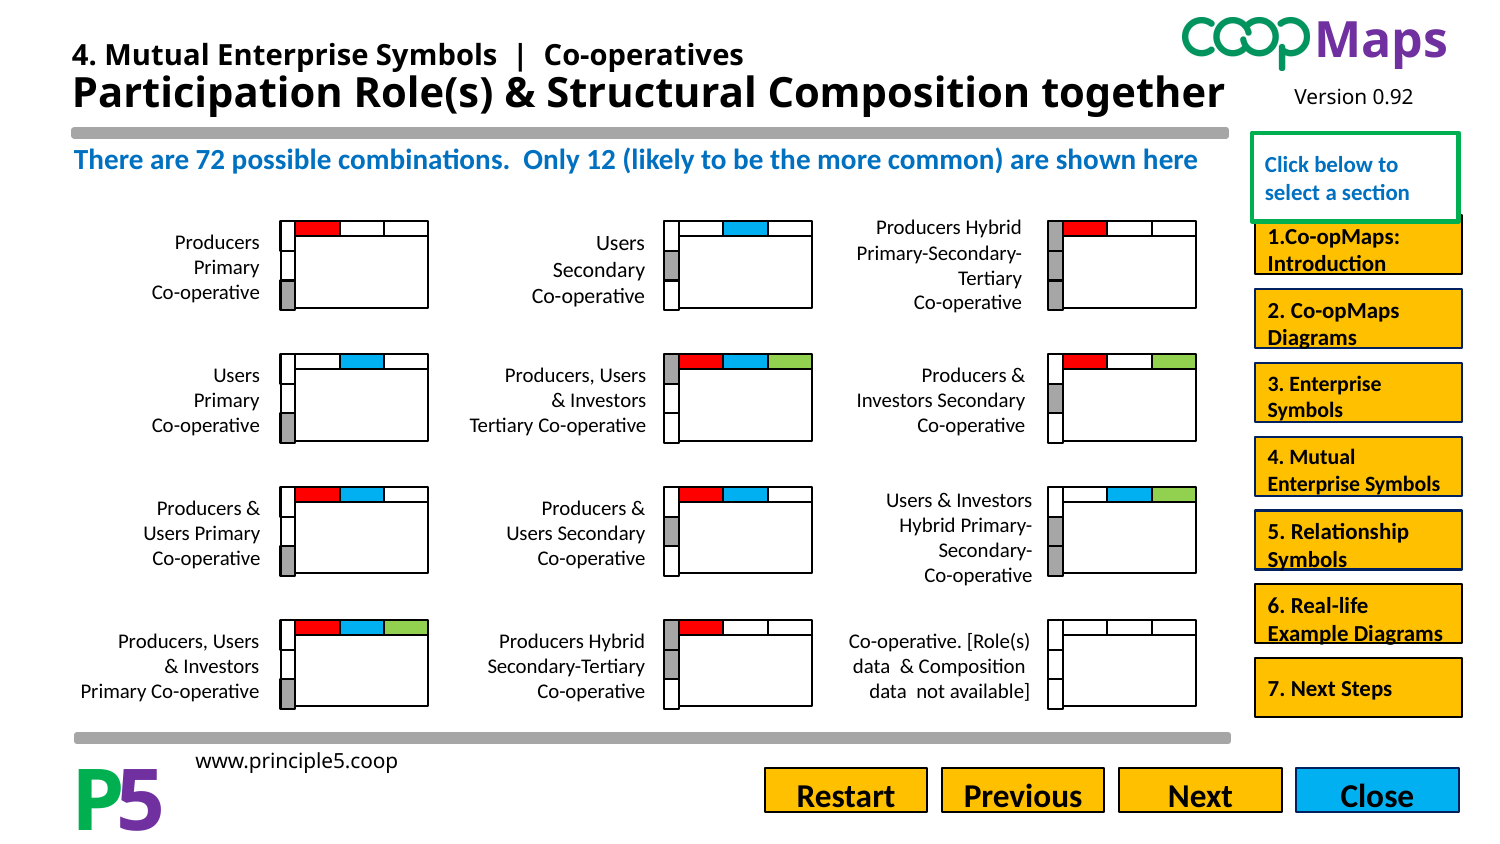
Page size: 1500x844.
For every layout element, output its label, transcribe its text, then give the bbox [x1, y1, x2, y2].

text_box Next [1119, 767, 1282, 813]
text_box Close [1296, 767, 1459, 813]
text_box Version 0.92 [1281, 73, 1459, 119]
text_box [1050, 620, 1196, 709]
text_box [74, 129, 1226, 136]
text_box [281, 620, 428, 709]
text_box [664, 487, 812, 576]
text_box 2. Co-opMaps Diagrams [1254, 289, 1462, 349]
text_box Producers & Investors Secondary Co-operative [841, 354, 1044, 446]
text_box Producers Primary Co-operative [136, 221, 278, 354]
picture [1181, 17, 1310, 71]
text_box There are 72 possible combinations. Only 12 (likely to be the more common) are shown here [59, 132, 1223, 184]
text_box Click below to select a section [1252, 132, 1459, 222]
text_box Users Secondary Co-operative [516, 221, 664, 317]
text_box Users Primary Co-operative [136, 354, 278, 446]
text_box Maps [1299, 0, 1460, 76]
text_box Co-operative. [Role(s) data & Composition data not available] [833, 620, 1050, 711]
text_box Producers Hybrid Primary-Secondary- Tertiary Co-operative [841, 206, 1041, 323]
text_box www.principle5.coop [177, 744, 473, 783]
text_box Producers & Users Primary Co-operative [128, 487, 278, 579]
text_box P [59, 738, 103, 827]
text_box 1.Co-opMaps: Introduction [1254, 215, 1462, 275]
text_box 7. Next Steps [1254, 658, 1462, 718]
text_box 5. Relationship Symbols [1254, 510, 1462, 570]
text_box Previous [942, 767, 1105, 813]
text_box 4. Mutual Enterprise Symbols | Co-operatives [59, 29, 742, 78]
text_box [667, 354, 812, 443]
text_box [665, 620, 812, 709]
text_box Producers, Users & Investors Primary Co-operative [65, 620, 278, 737]
text_box [1048, 354, 1196, 443]
text_box [281, 487, 428, 576]
text_box [664, 221, 812, 310]
text_box Participation Role(s) & Structural Composition together [59, 59, 1212, 123]
text_box [281, 354, 428, 443]
text_box 4. Mutual Enterprise Symbols [1254, 436, 1462, 496]
text_box Producers & Users Secondary Co-operative [491, 487, 663, 579]
text_box 3. Enterprise Symbols [1254, 362, 1462, 422]
text_box 6. Real-life Example Diagrams [1254, 584, 1462, 644]
text_box [281, 221, 428, 310]
text_box Users & Investors Hybrid Primary- Secondary- Co-operative [871, 479, 1052, 596]
text_box 5 [103, 744, 199, 827]
text_box [1052, 487, 1196, 576]
text_box Producers, Users & Investors Tertiary Co-operative [454, 354, 667, 471]
text_box Producers Hybrid Secondary-Tertiary Co-operative [472, 620, 665, 711]
text_box [76, 735, 1229, 742]
text_box [1048, 221, 1196, 310]
text_box Restart [764, 767, 928, 813]
